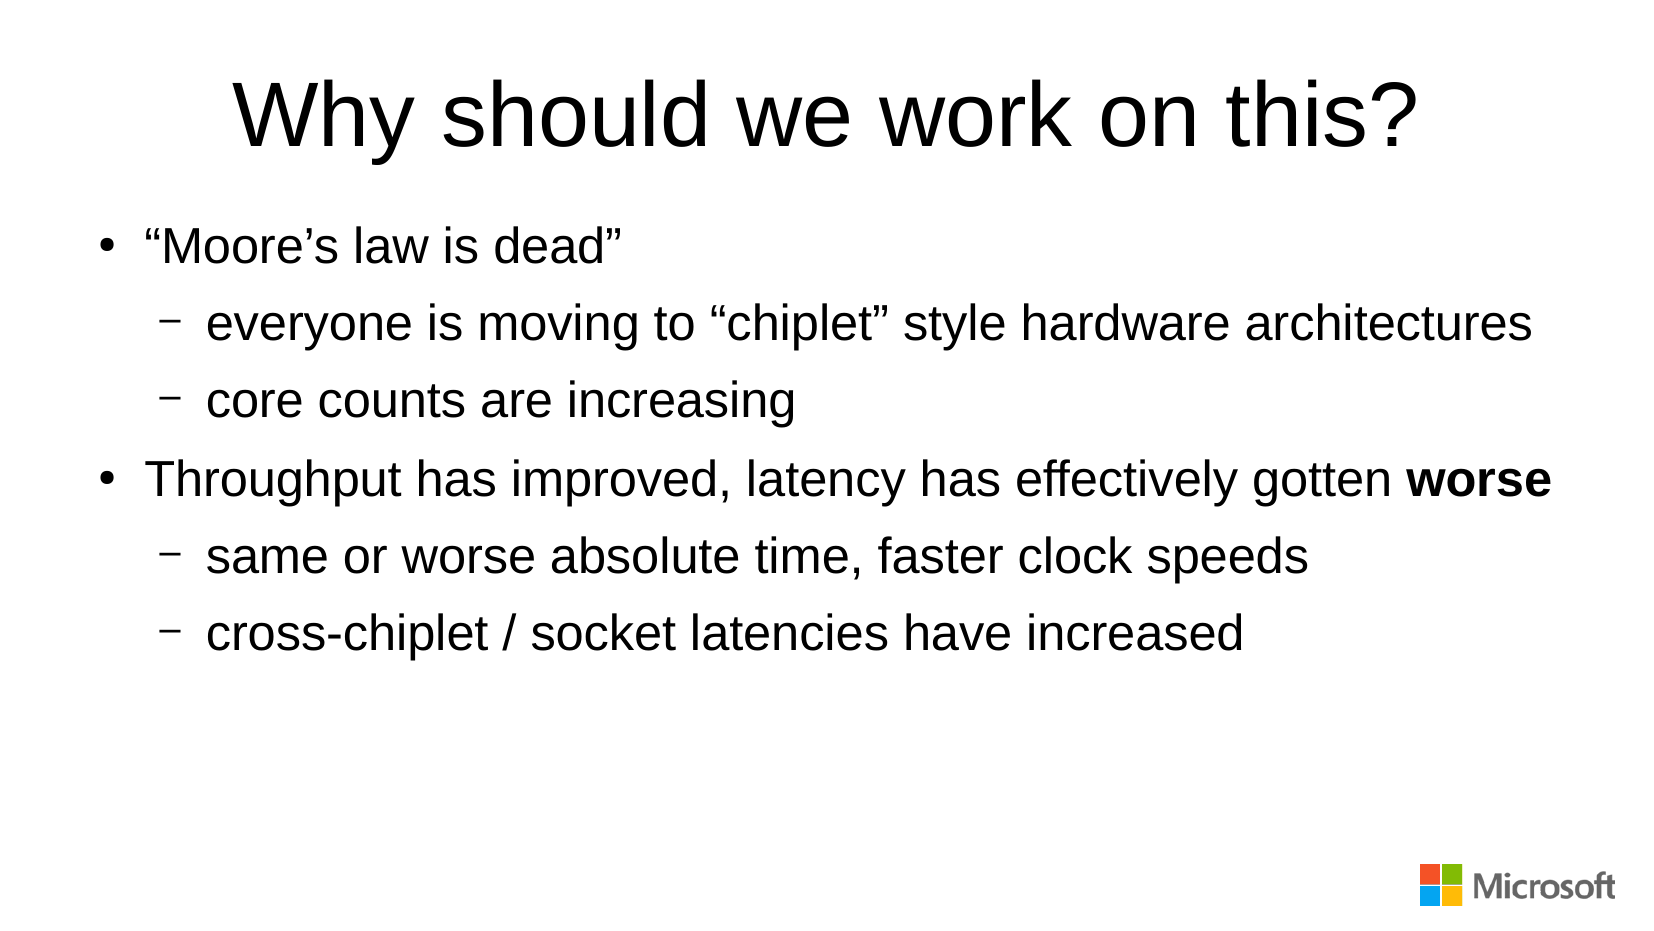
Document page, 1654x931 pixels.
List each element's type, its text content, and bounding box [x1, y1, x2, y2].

picture [1420, 864, 1615, 906]
list “Moore’s law is dead” everyone is moving to “chiplet” style hardware architectures core counts are increasing Throughput has improved, latency has effectively gotten worse same or worse absolute time, faster clock speeds cross-chiplet / socket latencies have increased [82, 217, 1571, 757]
title Why should we work on this? [82, 37, 1571, 193]
